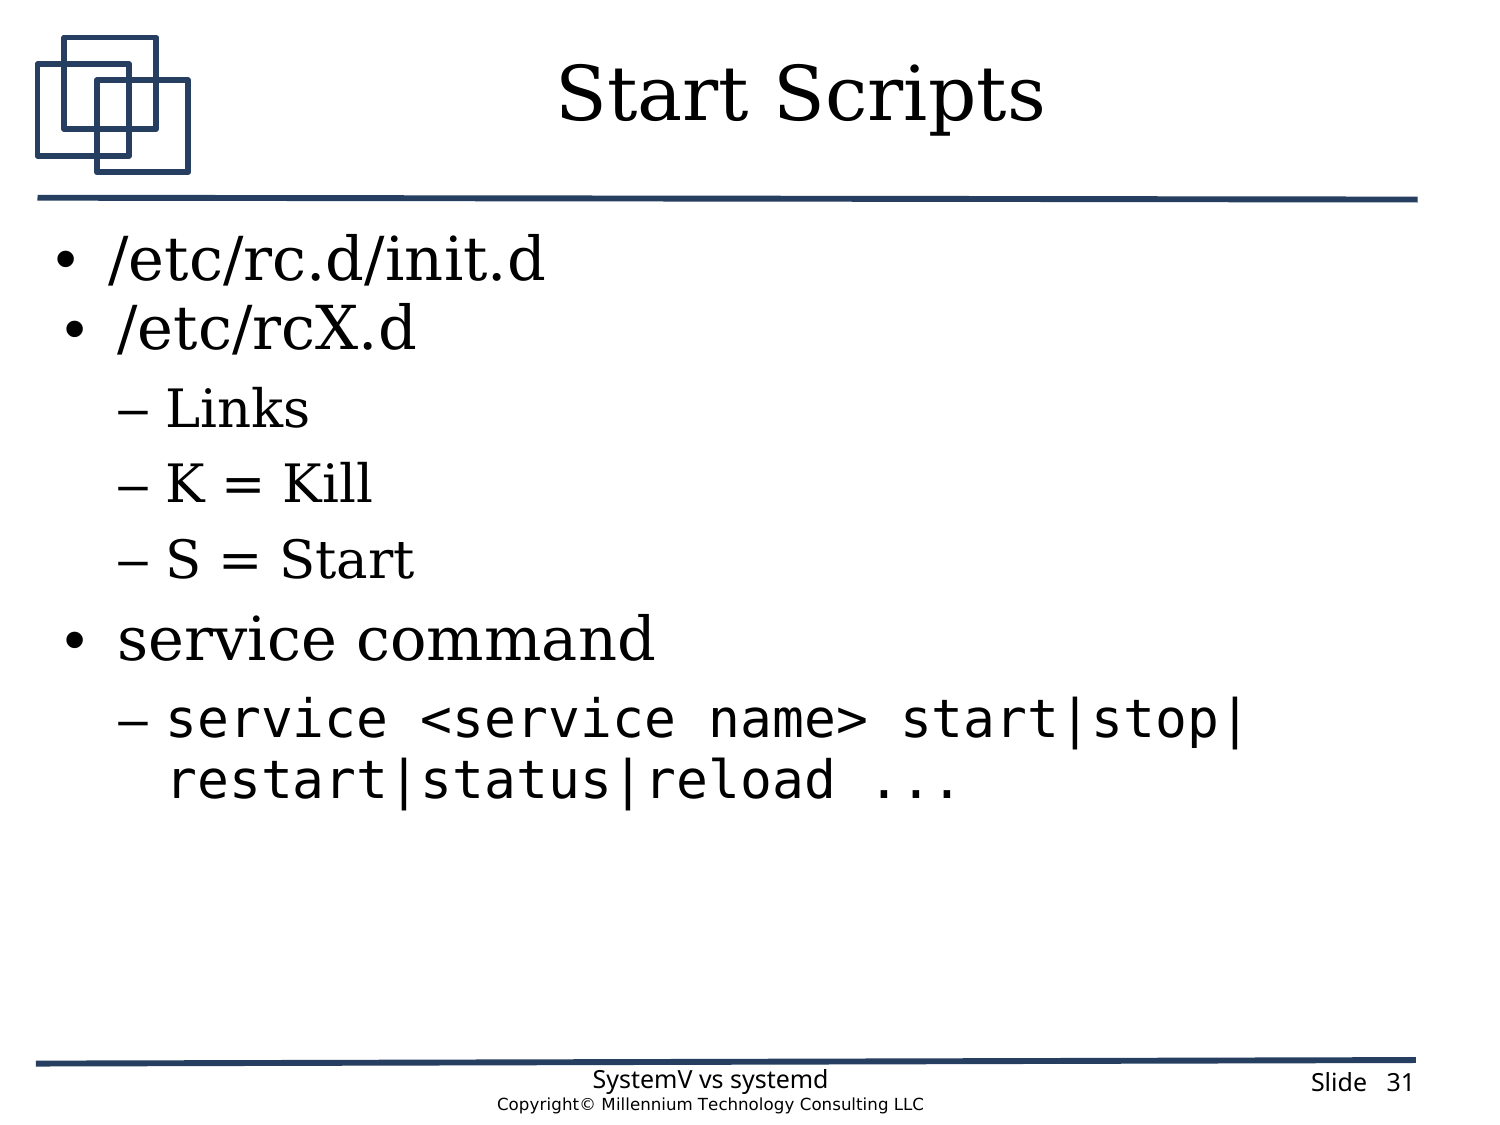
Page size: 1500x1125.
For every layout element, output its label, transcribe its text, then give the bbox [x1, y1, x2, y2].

title Start Scripts [150, 0, 1425, 188]
list /etc/rc.d/init.d /etc/rcX.d Links K = Kill S = Start service command service <service name> start|stop| restart|status|reload ... [37, 224, 1425, 968]
